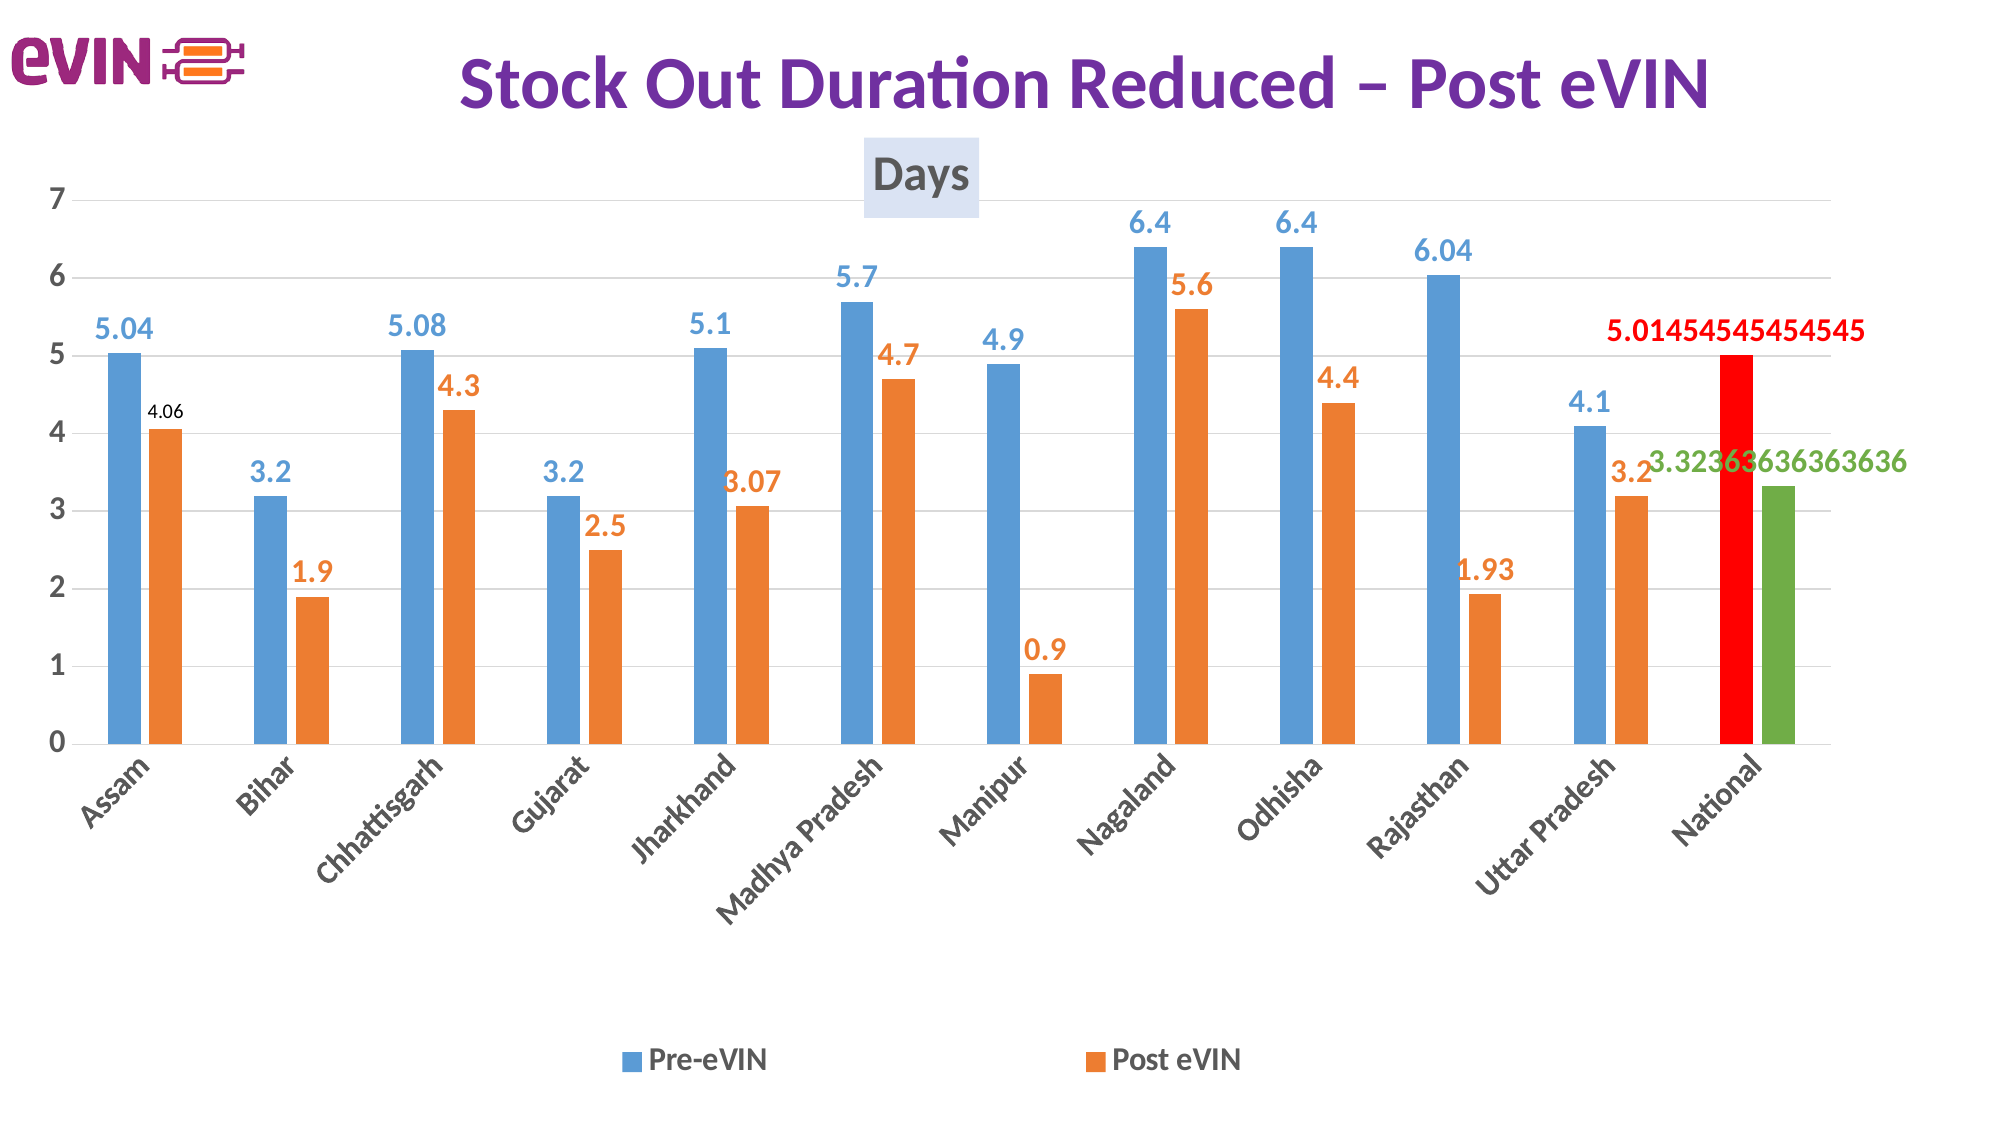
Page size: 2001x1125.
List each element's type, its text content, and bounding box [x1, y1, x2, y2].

title Stock Out Duration Reduced – Post eVIN [444, 30, 1877, 136]
chart [10, 136, 1909, 1098]
picture [0, 25, 256, 94]
